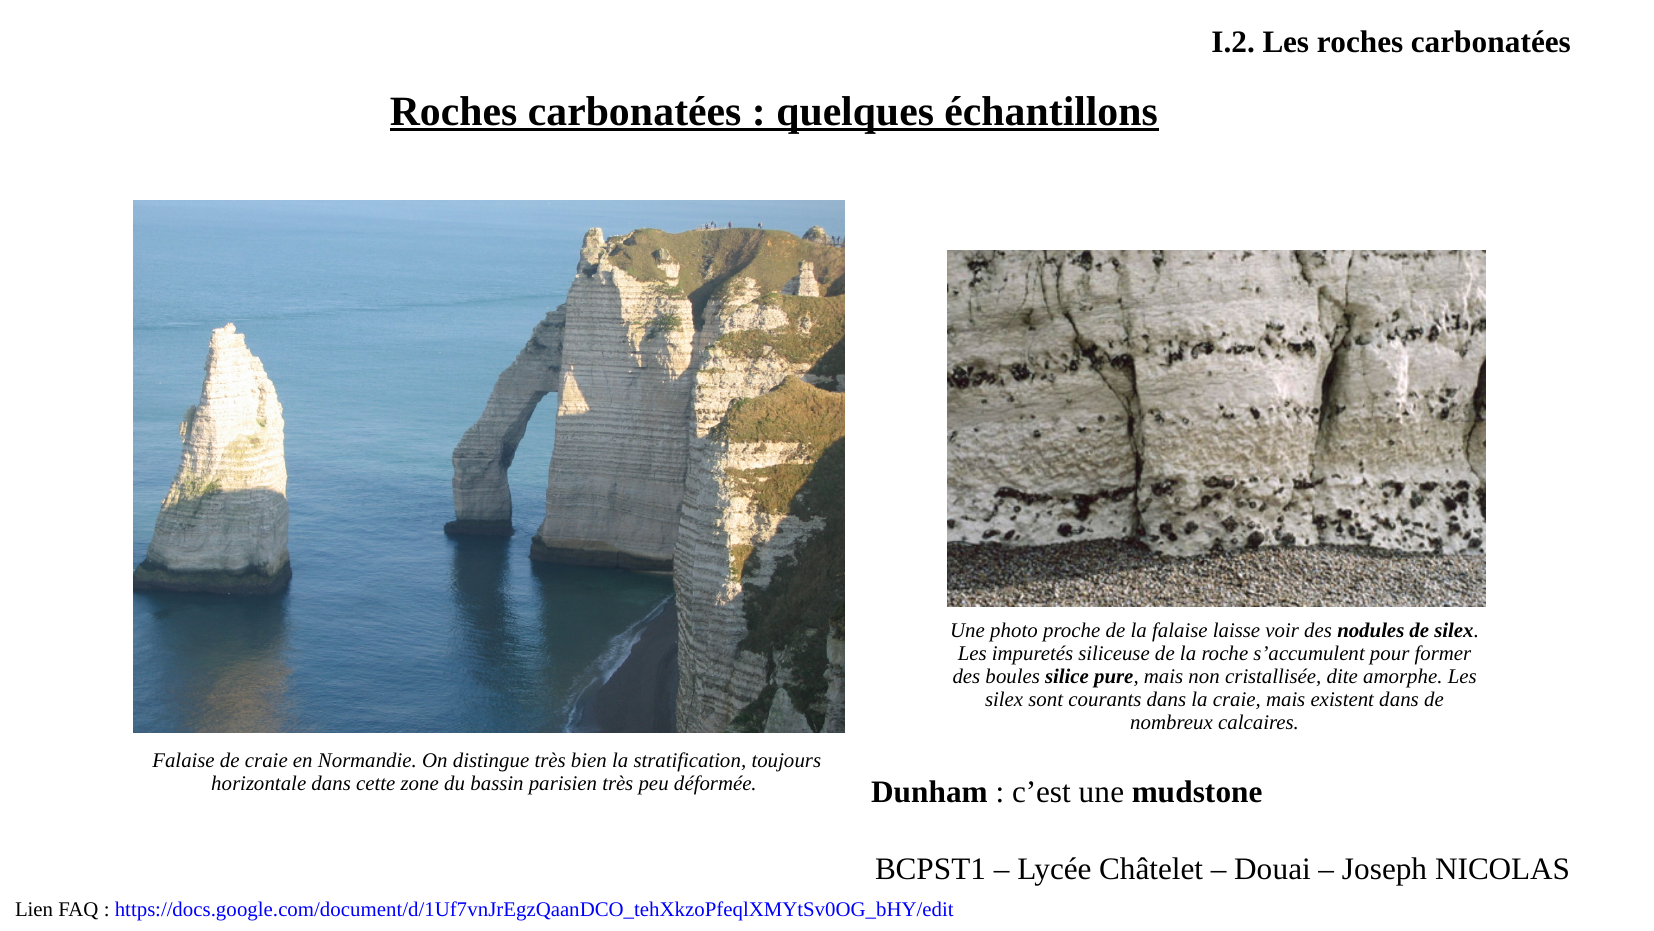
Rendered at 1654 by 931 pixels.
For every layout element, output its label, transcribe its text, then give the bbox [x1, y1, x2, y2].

text_box Falaise de craie en Normandie. On distingue très bien la stratification, toujours horizontale dans cette zone du bassin parisien très peu déformée. [133, 748, 841, 848]
picture [947, 250, 1486, 607]
text_box Roches carbonatées : quelques échantillons [94, 88, 1595, 157]
text_box Une photo proche de la falaise laisse voir des nodules de silex. Les impuretés siliceuse de la roche s’accumulent pour former des boules silice pure, mais non cristallisée, dite amorphe. Les silex sont courants dans la craie, mais existent dans de nombreux calcaires. [949, 619, 1481, 735]
picture [133, 200, 845, 734]
text_box Lien FAQ : https://docs.google.com/document/d/1Uf7vnJrEgzQaanDCO_tehXkzoPfeqlXMYtSv0OG_bHY/edit [0, 897, 993, 931]
text_box Dunham : c’est une mudstone [871, 755, 1343, 828]
text_box I.2. Les roches carbonatées [638, 5, 1572, 78]
text_box BCPST1 – Lycée Châtelet – Douai – Joseph NICOLAS [637, 832, 1571, 905]
